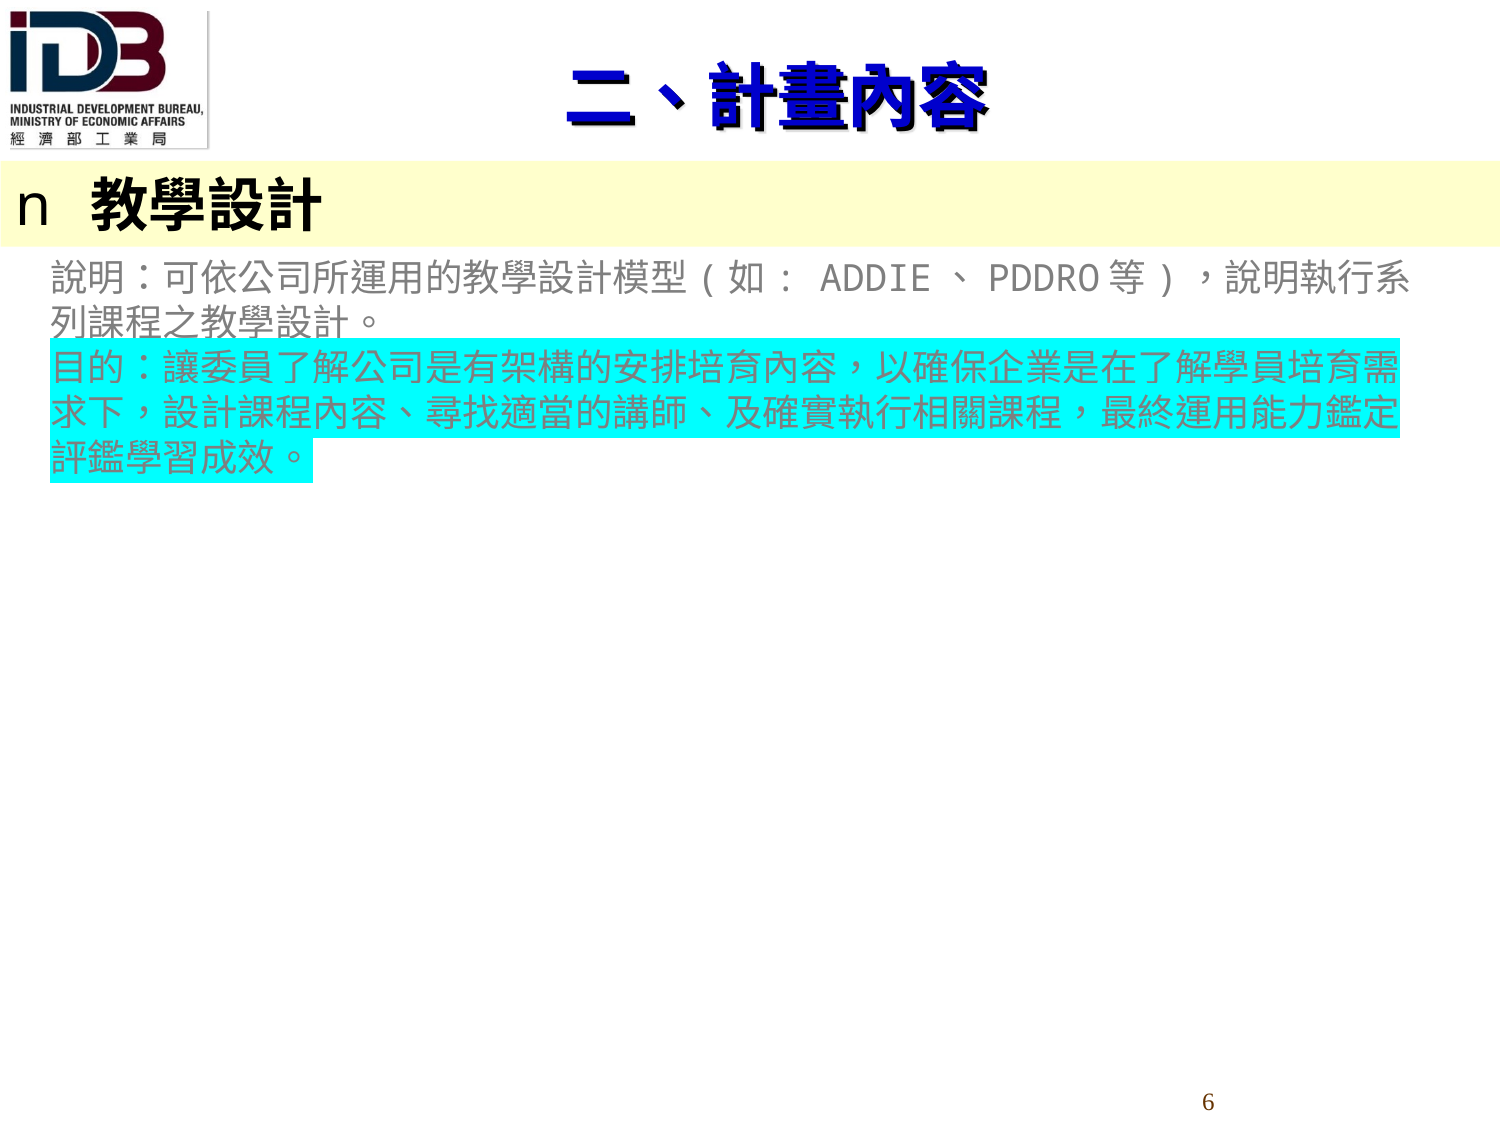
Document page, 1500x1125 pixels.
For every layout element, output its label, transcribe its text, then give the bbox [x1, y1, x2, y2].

text_box 說明：可依公司所運用的教學設計模型(如: ADDIE、PDDRO等)，說明執行系列課程之教學設計。 目的：讓委員了解公司是有架構的安排培育內容，以確保企業是在了解學員培育需求下，設計課程內容、尋找適當的講師、及確實執行相關課程，最終運用能力鑑定評鑑學習成效。 [35, 247, 1429, 487]
title 二、計畫內容 [0, 42, 1483, 145]
text_box 5 [1187, 1078, 1500, 1125]
text_box 教學設計 [0, 160, 1500, 247]
